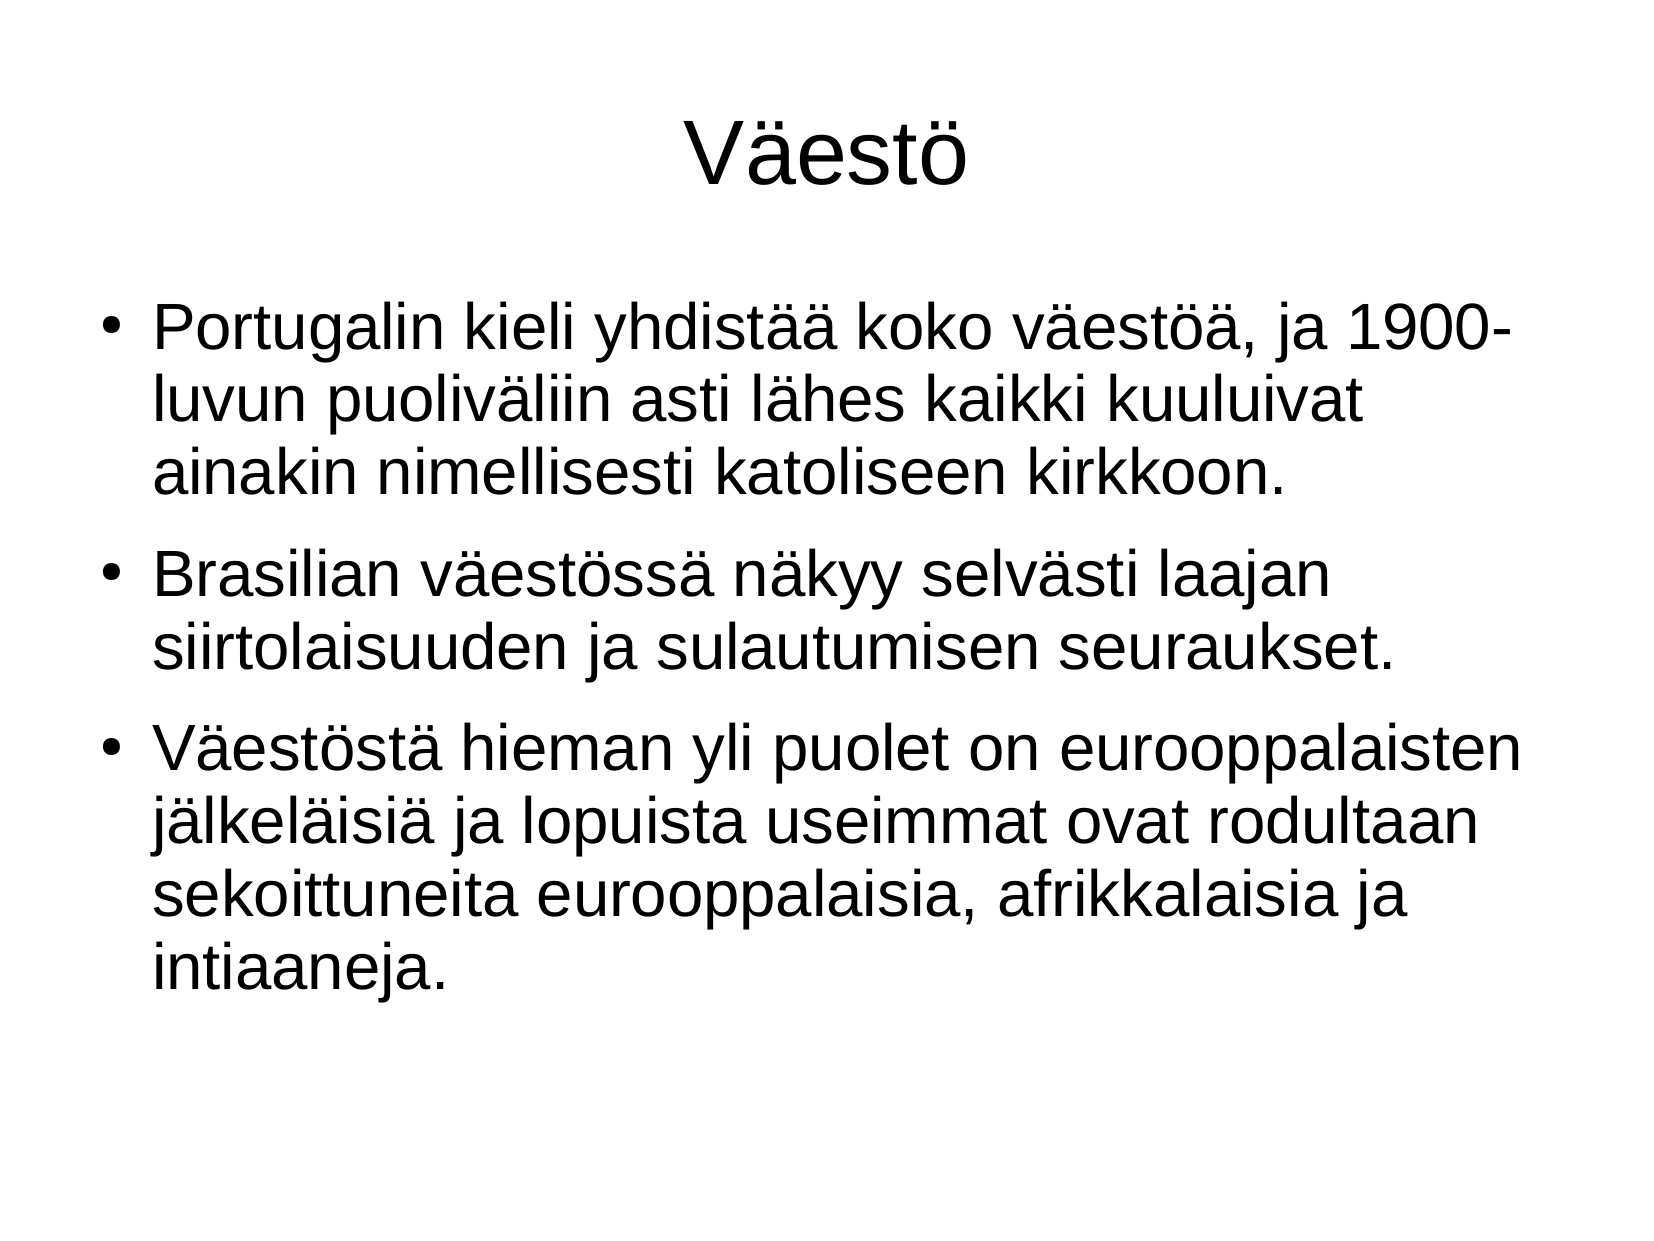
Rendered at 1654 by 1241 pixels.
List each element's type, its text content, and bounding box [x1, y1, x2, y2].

list Portugalin kieli yhdistää koko väestöä, ja 1900-luvun puoliväliin asti lähes kaikki kuuluivat ainakin nimellisesti katoliseen kirkkoon. Brasilian väestössä näkyy selvästi laajan siirtolaisuuden ja sulautumisen seuraukset. Väestöstä hieman yli puolet on eurooppalaisten jälkeläisiä ja lopuista useimmat ovat rodultaan sekoittuneita eurooppalaisia, afrikkalaisia ja intiaaneja. [82, 290, 1571, 1010]
title Väestö [82, 49, 1571, 257]
